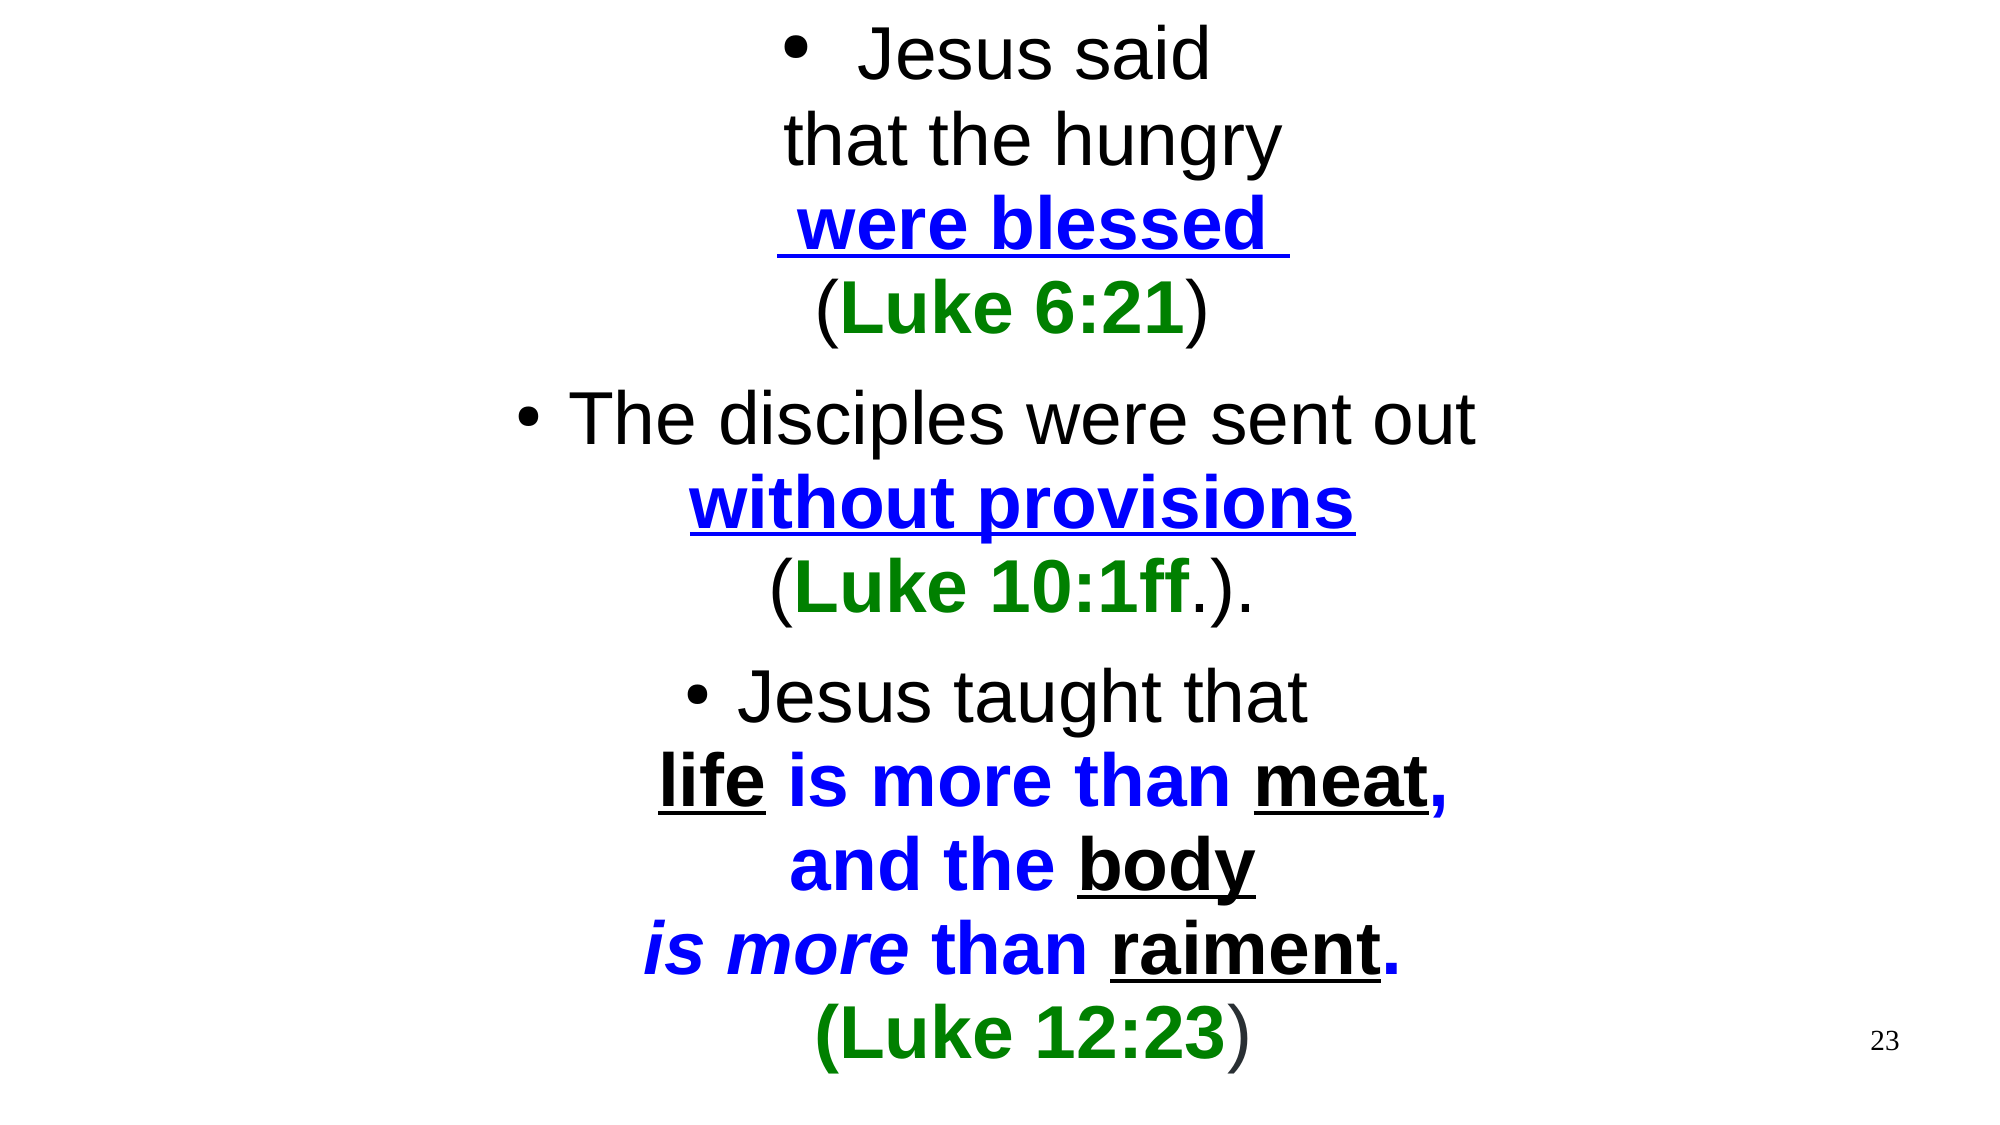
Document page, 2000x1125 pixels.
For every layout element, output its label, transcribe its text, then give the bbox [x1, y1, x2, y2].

list Jesus said that the hungry were blessed (Luke 6:21) The disciples were sent out without provisions (Luke 10:1ff.). Jesus taught that life is more than meat, and the body is more than raiment. (Luke 12:23) [0, 0, 1996, 1123]
